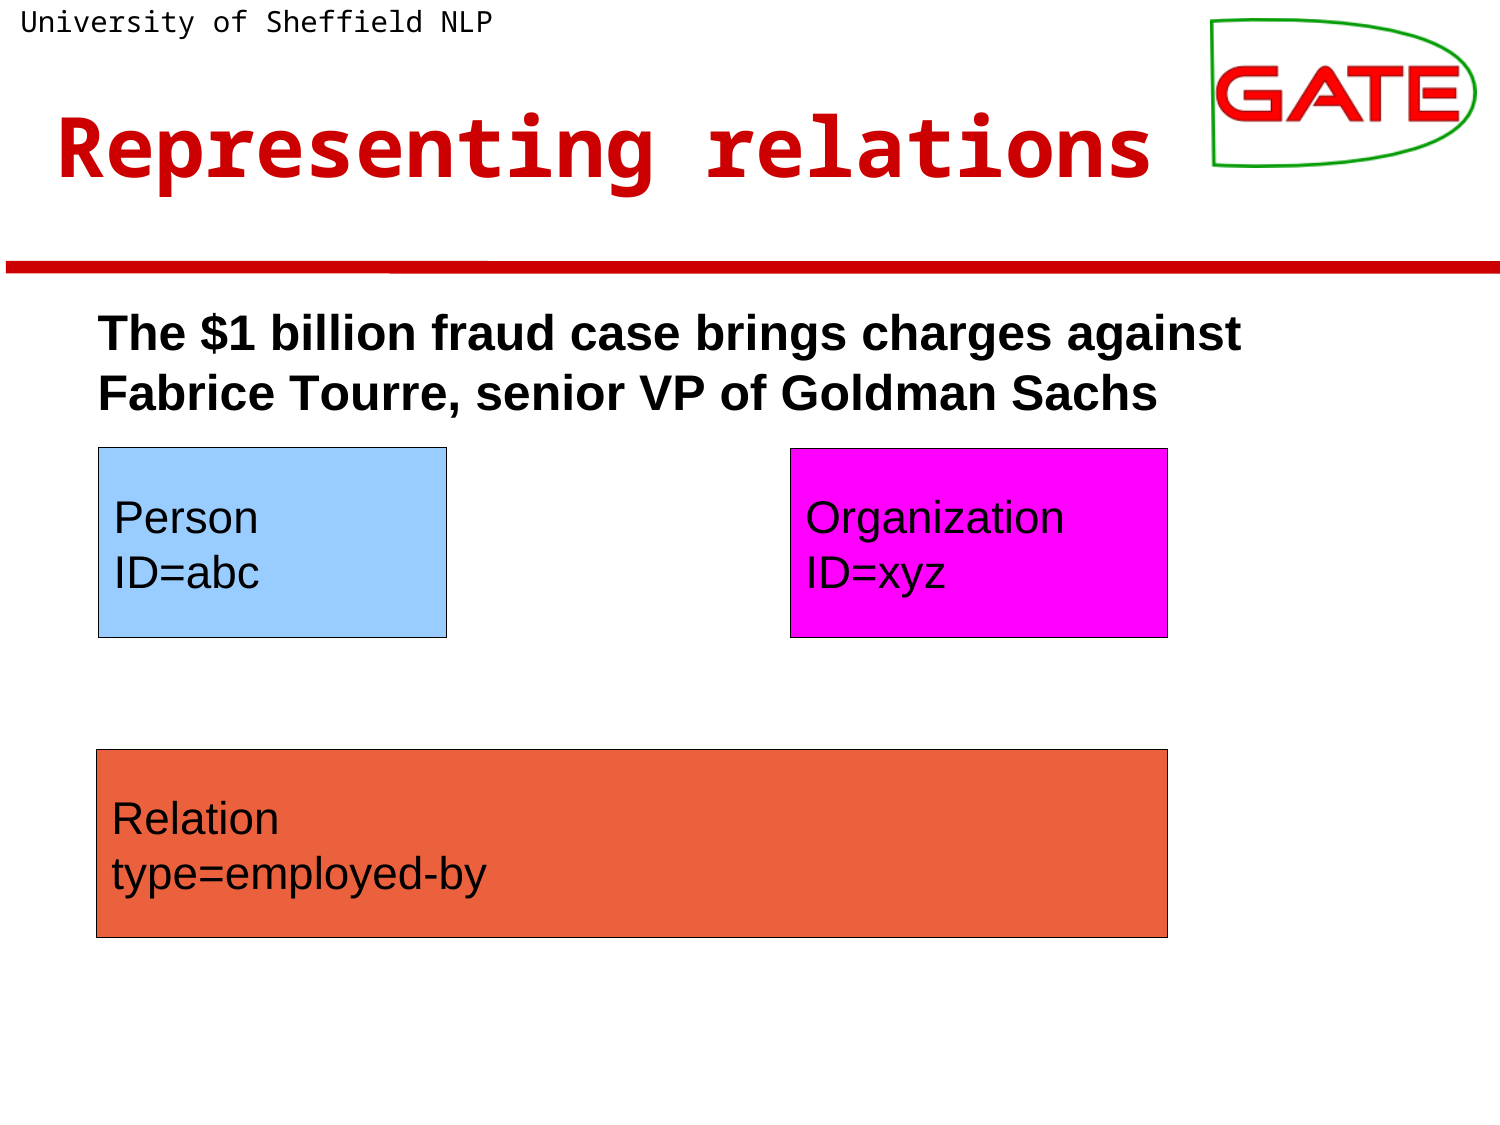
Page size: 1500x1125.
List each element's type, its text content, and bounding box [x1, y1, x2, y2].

text_box Organization ID=xyz [790, 448, 1168, 638]
text_box The $1 billion fraud case brings charges against Fabrice Tourre, senior VP of Goldman Sachs [83, 293, 1263, 429]
picture [1210, 18, 1477, 168]
text_box Person ID=abc [98, 447, 447, 638]
text_box Relation type=employed-by [96, 749, 1168, 938]
title Representing relations [41, 30, 1391, 262]
